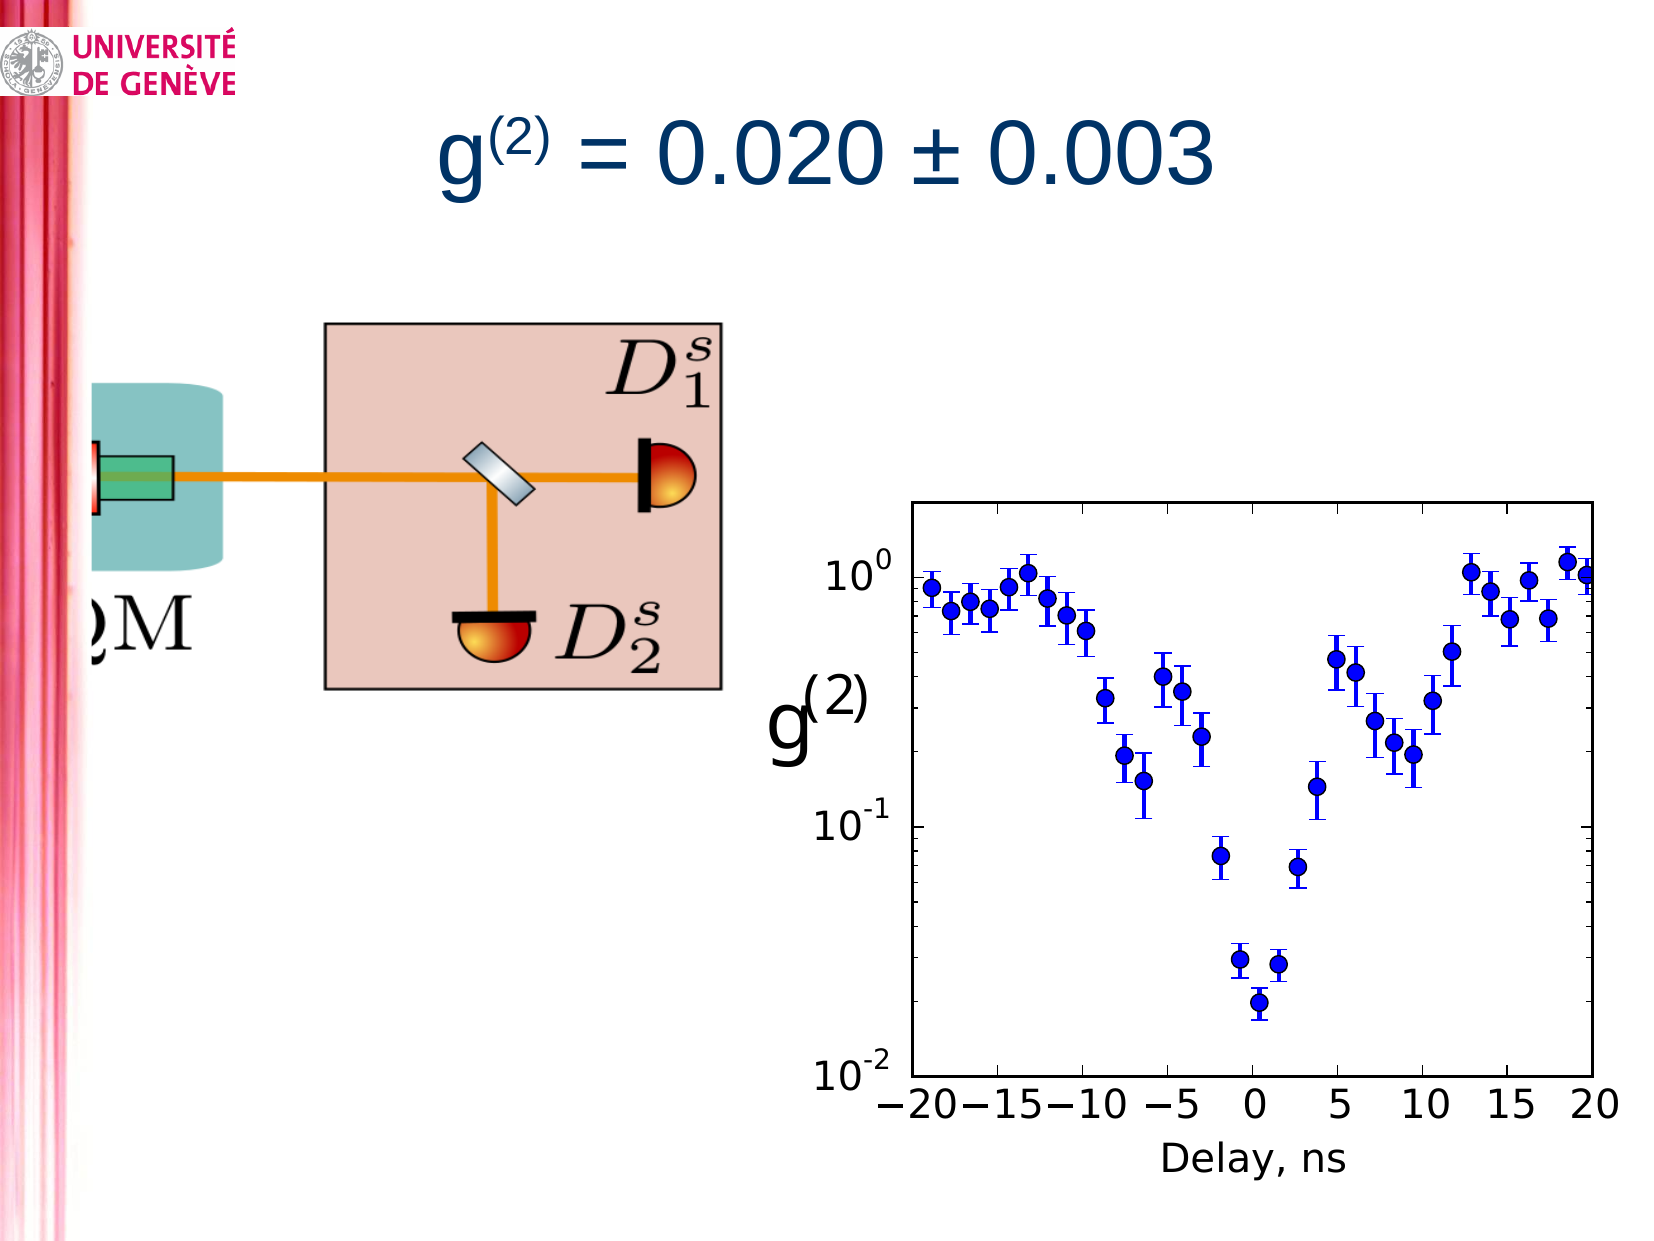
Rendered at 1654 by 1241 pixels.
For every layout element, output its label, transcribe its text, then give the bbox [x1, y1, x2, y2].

picture [0, 0, 1654, 1241]
title g(2) = 0.020 ± 0.003 [82, 49, 1571, 257]
